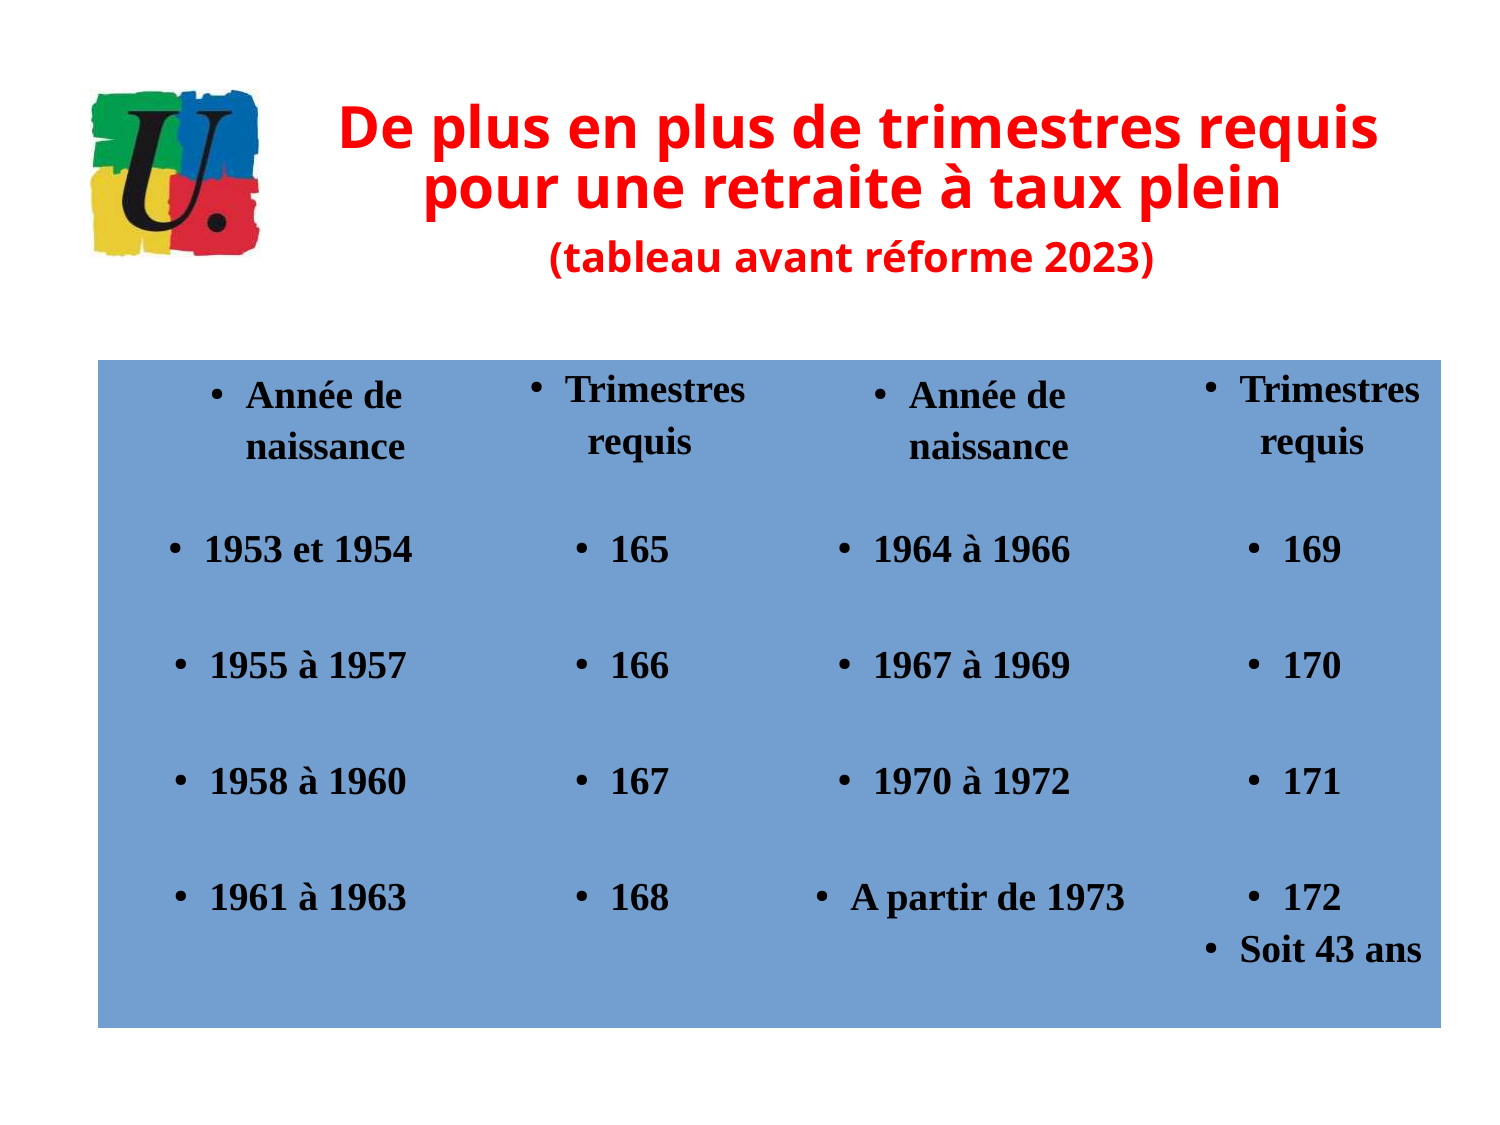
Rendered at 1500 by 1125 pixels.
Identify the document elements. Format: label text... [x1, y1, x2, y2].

table_header Trimestres requis [484, 360, 761, 520]
table_cell 168 [484, 868, 761, 1028]
table_cell A partir de 1973 [761, 868, 1148, 1028]
table_header Année de naissance [761, 360, 1148, 520]
table_cell 172 Soit 43 ans [1148, 868, 1441, 1028]
table_cell 1958 à 1960 [98, 752, 484, 868]
table_cell 1961 à 1963 [98, 868, 484, 1028]
table_cell 1964 à 1966 [761, 520, 1148, 636]
table_cell 165 [484, 520, 761, 636]
table_cell 1953 et 1954 [98, 520, 484, 636]
table_cell 1970 à 1972 [761, 752, 1148, 868]
table_header Trimestres requis [1148, 360, 1441, 520]
table_cell 171 [1148, 752, 1441, 868]
text_box De plus en plus de trimestres requis pour une retraite à taux plein (tableau avant réforme 2023) [305, 100, 1400, 272]
table_cell 169 [1148, 520, 1441, 636]
table_cell 1967 à 1969 [761, 636, 1148, 752]
table_cell 170 [1148, 636, 1441, 752]
picture [90, 89, 261, 258]
table_cell 167 [484, 752, 761, 868]
table_header Année de naissance [98, 360, 484, 520]
table_cell 1955 à 1957 [98, 636, 484, 752]
table_cell 166 [484, 636, 761, 752]
